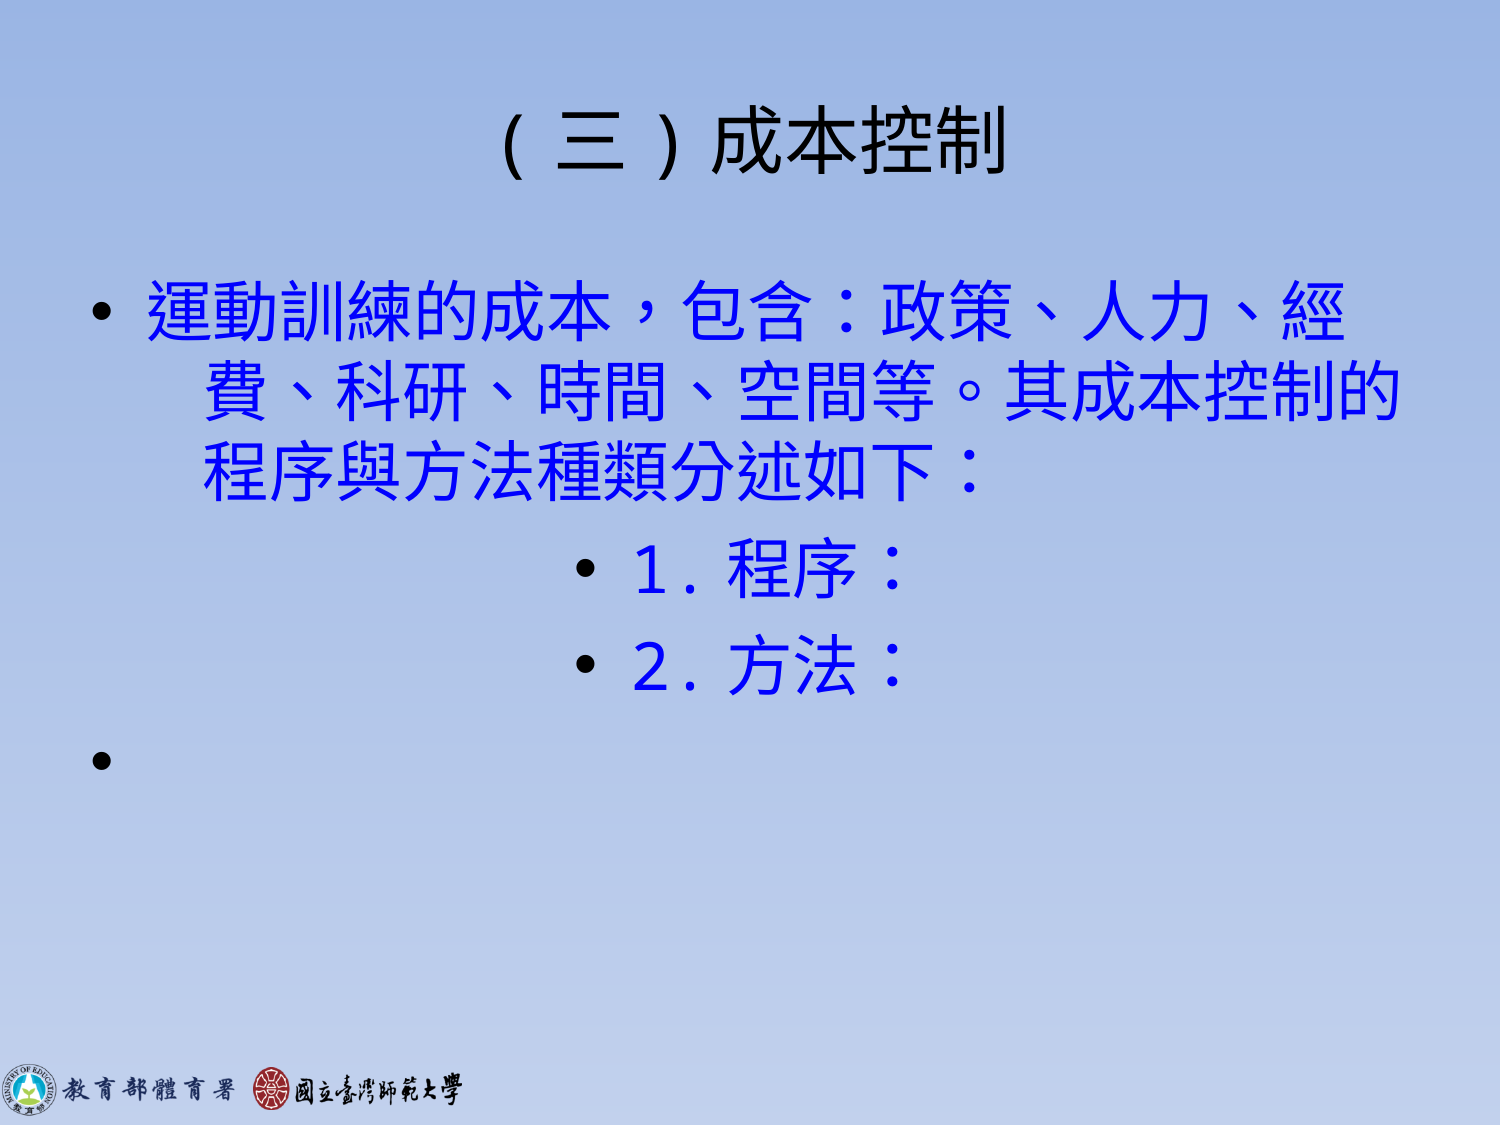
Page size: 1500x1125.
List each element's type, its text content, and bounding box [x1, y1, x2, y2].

list 運動訓練的成本，包含：政策、人力、經費、科研、時間、空間等。其成本控制的程序與方法種類分述如下： 1.程序： 2.方法： [75, 262, 1426, 1005]
title (三)成本控制 [75, 45, 1426, 233]
